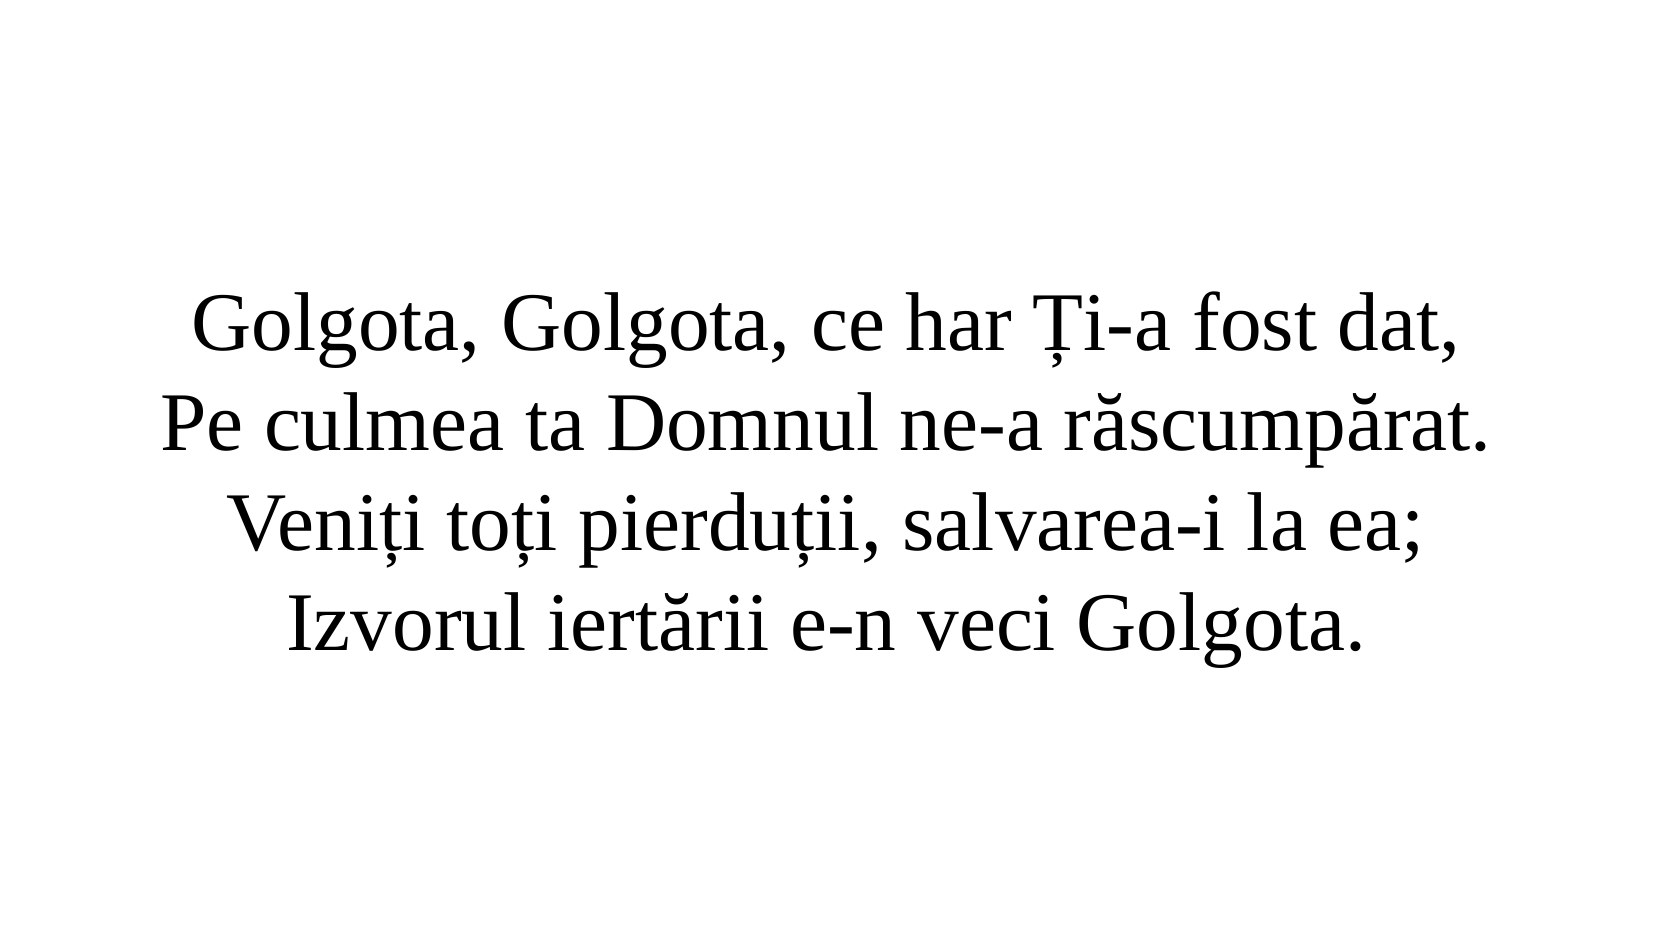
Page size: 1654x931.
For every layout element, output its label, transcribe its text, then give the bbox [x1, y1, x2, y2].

subtitle Golgota, Golgota, ce har Ți-a fost dat, Pe culmea ta Domnul ne-a răscumpărat. Veniți toți pierduții, salvarea-i la ea; Izvorul iertării e-n veci Golgota. [0, 259, 1654, 675]
